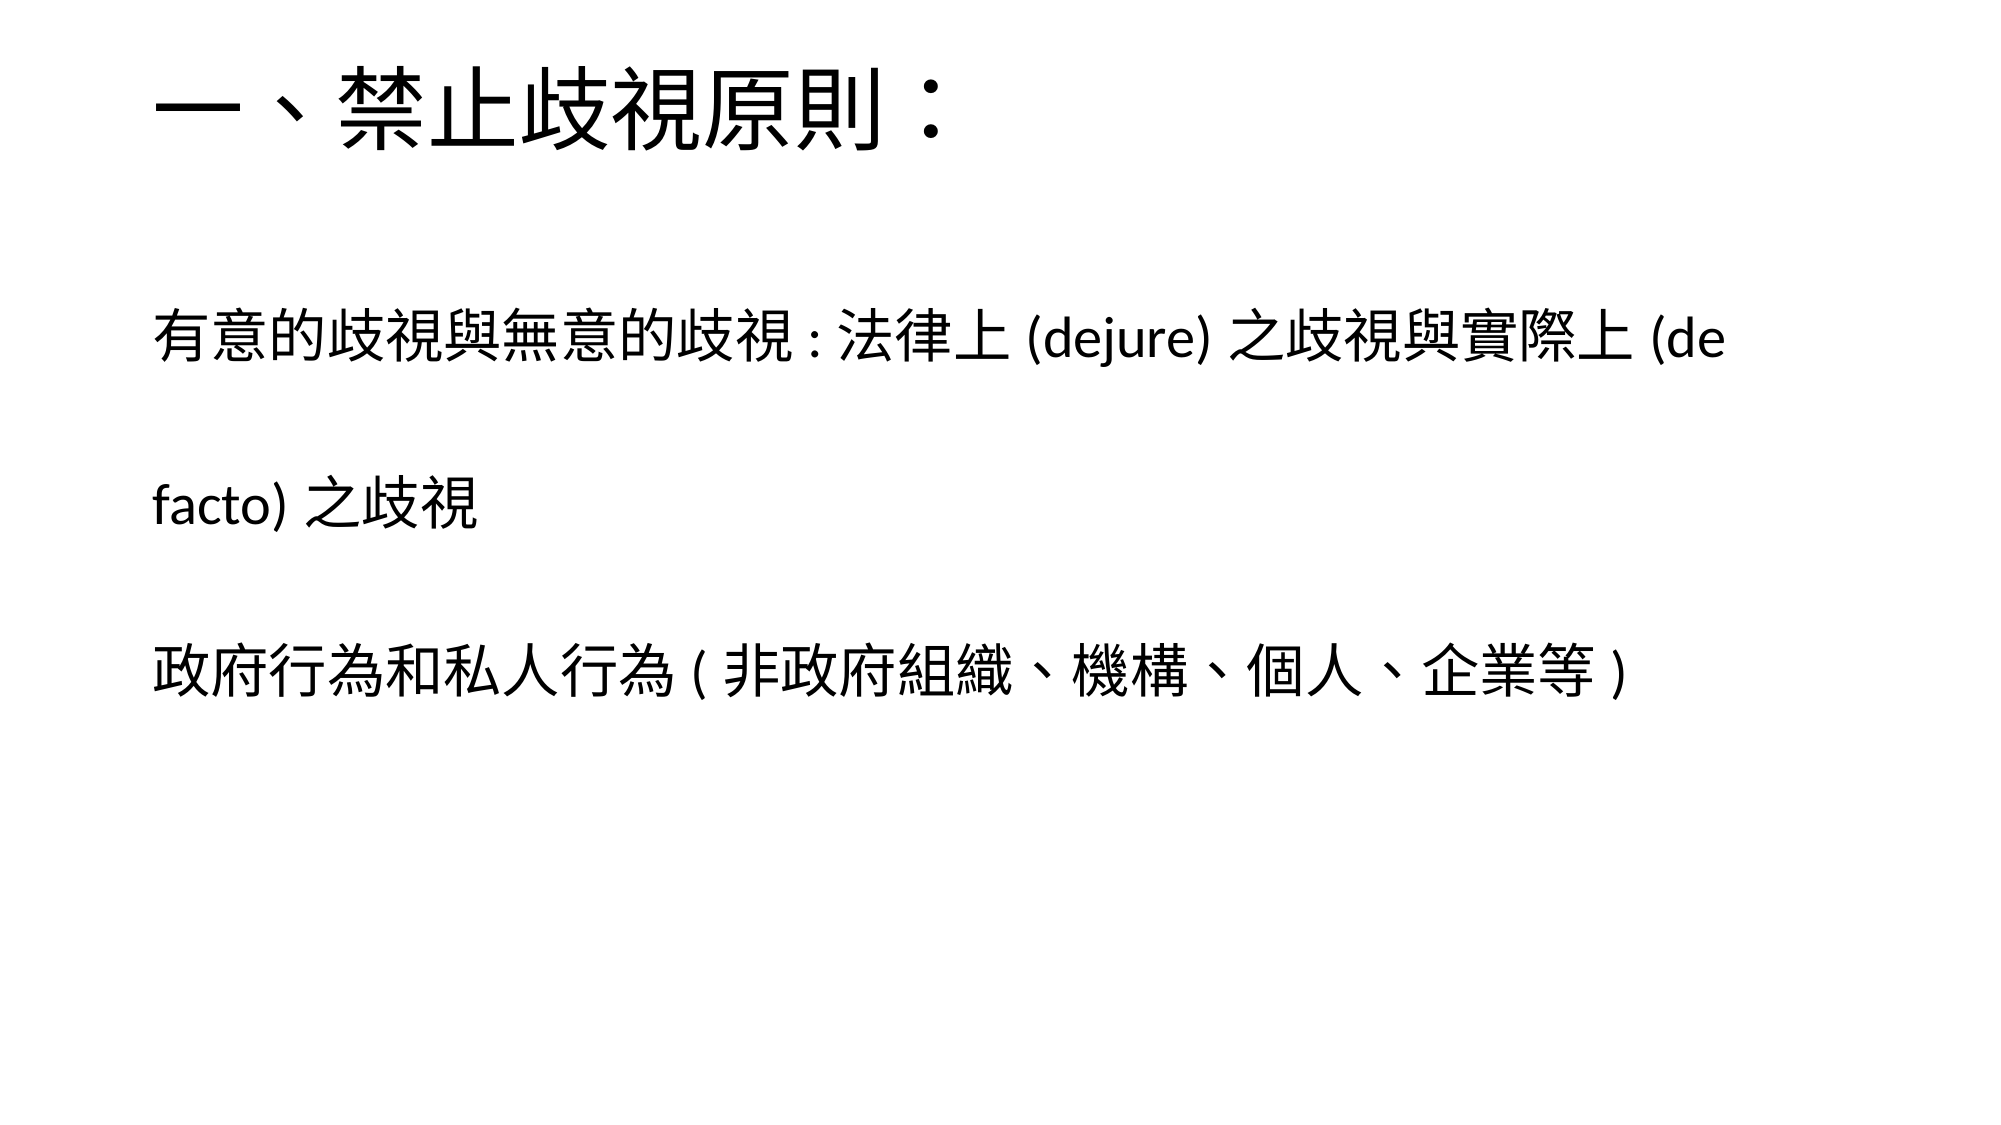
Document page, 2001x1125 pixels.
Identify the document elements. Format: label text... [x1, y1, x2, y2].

title 一、禁止歧視原則： [137, 59, 1863, 278]
list 有意的歧視與無意的歧視:法律上(dejure)之歧視與實際上(de facto)之歧視 政府行為和私人行為(非政府組織、機構、個人、企業等) [137, 299, 1863, 1014]
